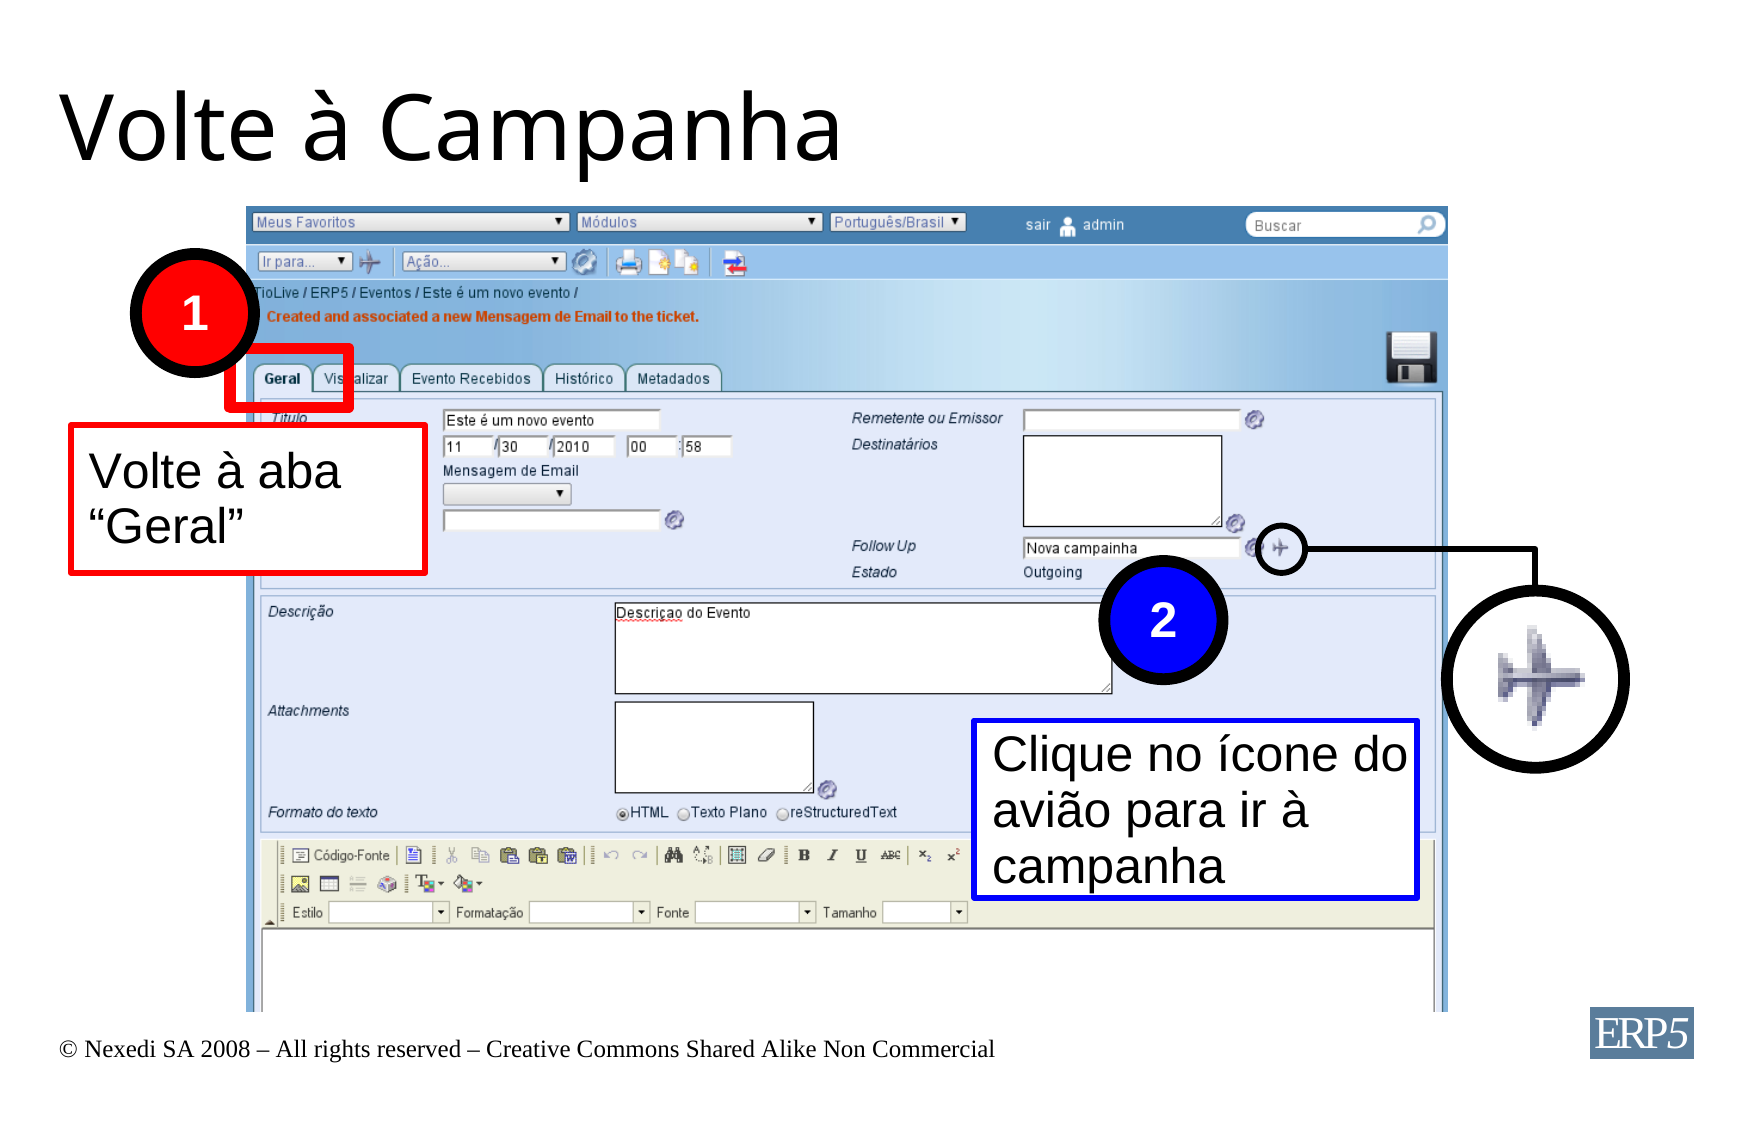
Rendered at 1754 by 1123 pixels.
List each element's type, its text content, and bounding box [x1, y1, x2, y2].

text_box 2 [1104, 561, 1223, 680]
text_box Volte à aba “Geral” [88, 442, 414, 555]
picture [1261, 529, 1302, 569]
text_box [70, 425, 426, 573]
picture [246, 206, 1448, 1012]
text_box [974, 720, 1418, 898]
text_box Clique no ícone do avião para ir à campanha [992, 726, 1447, 894]
title Volte à Campanha [59, 63, 1695, 187]
text_box 1 [135, 253, 254, 373]
picture [1489, 625, 1595, 731]
picture [246, 354, 343, 402]
